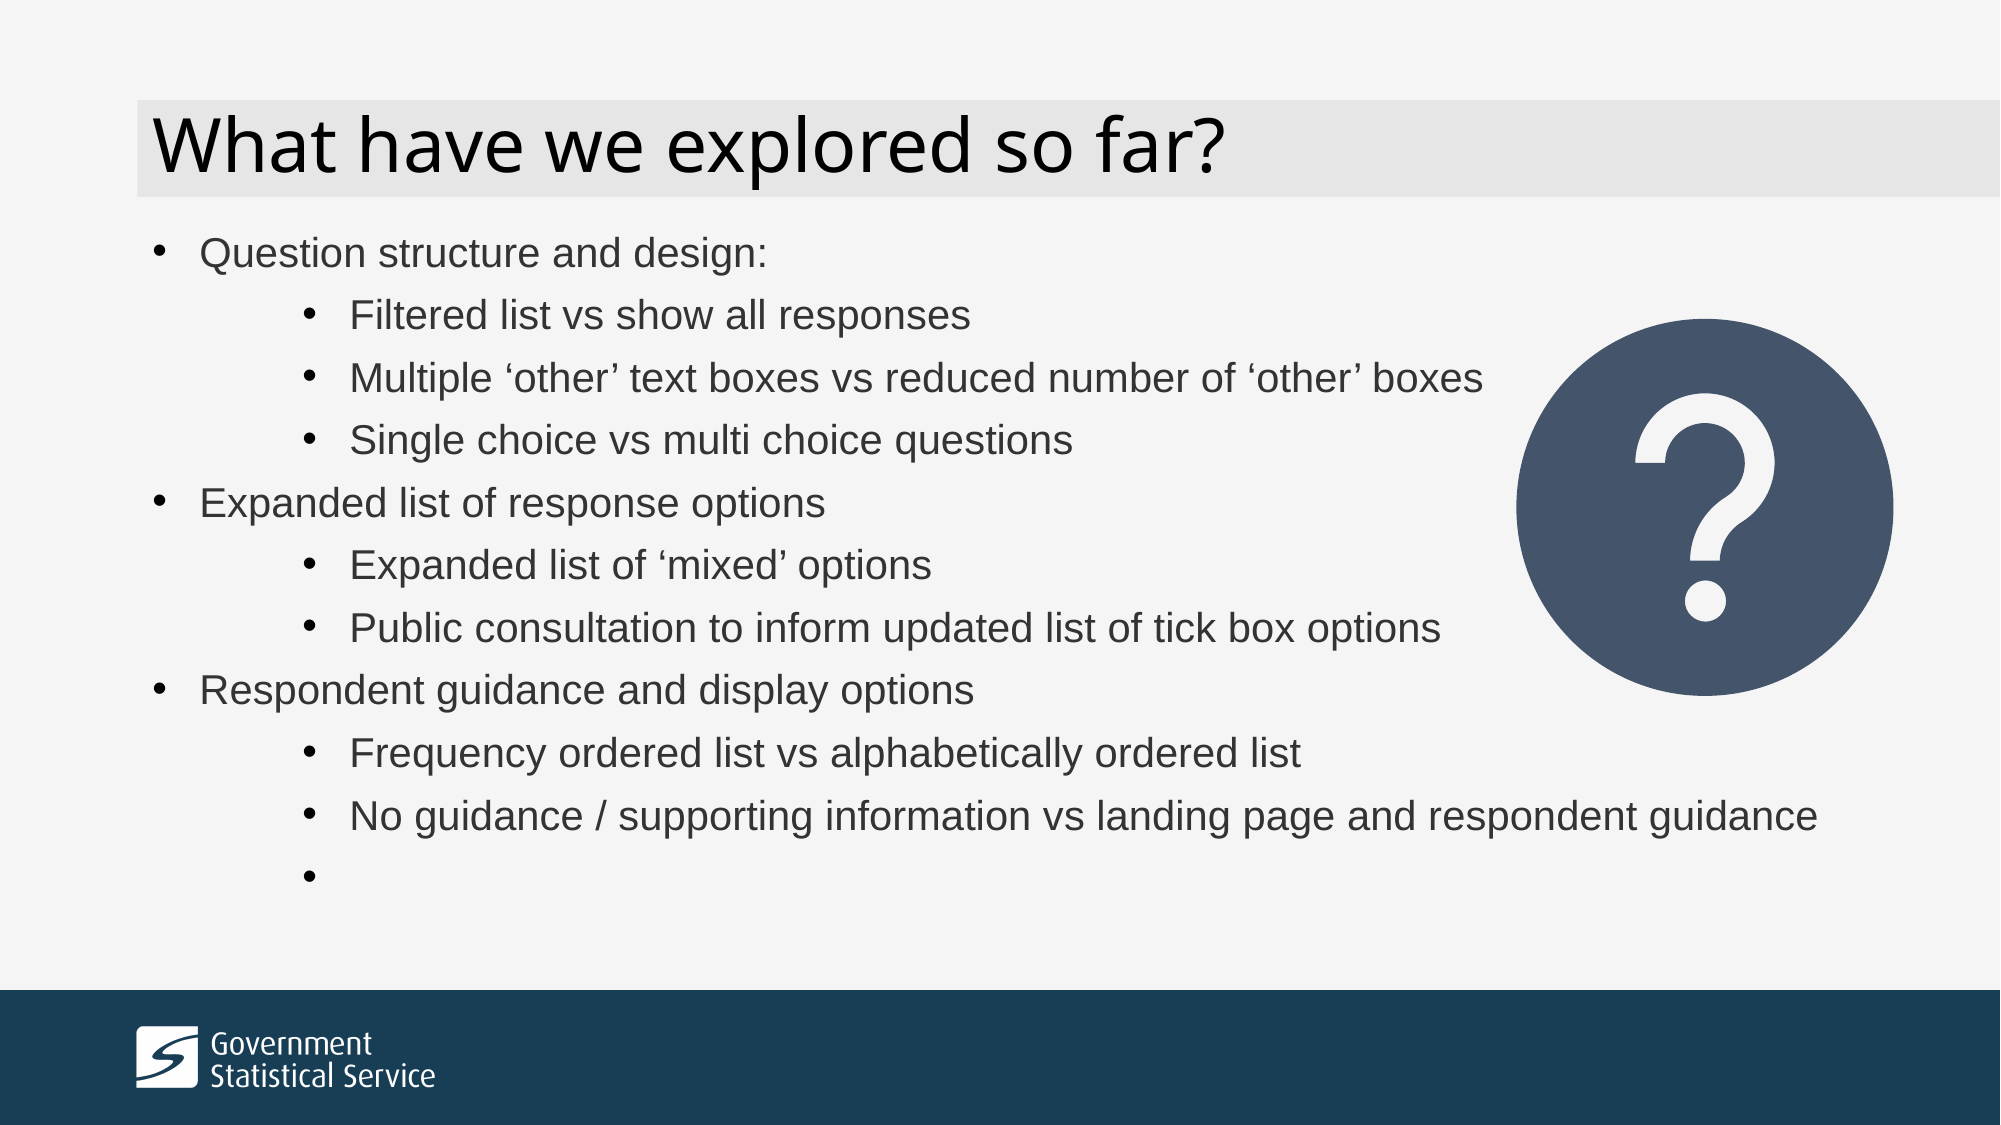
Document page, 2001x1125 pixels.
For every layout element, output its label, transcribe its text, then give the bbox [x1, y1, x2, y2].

text_box Question structure and design: Filtered list vs show all responses Multiple ‘other’ text boxes vs reduced number of ‘other’ boxes Single choice vs multi choice questions Expanded list of response options Expanded list of ‘mixed’ options Public consultation to inform updated list of tick box options Respondent guidance and display options Frequency ordered list vs alphabetically ordered list No guidance / supporting information vs landing page and respondent guidance [137, 217, 1980, 1041]
title What have we explored so far? [137, 100, 2000, 197]
